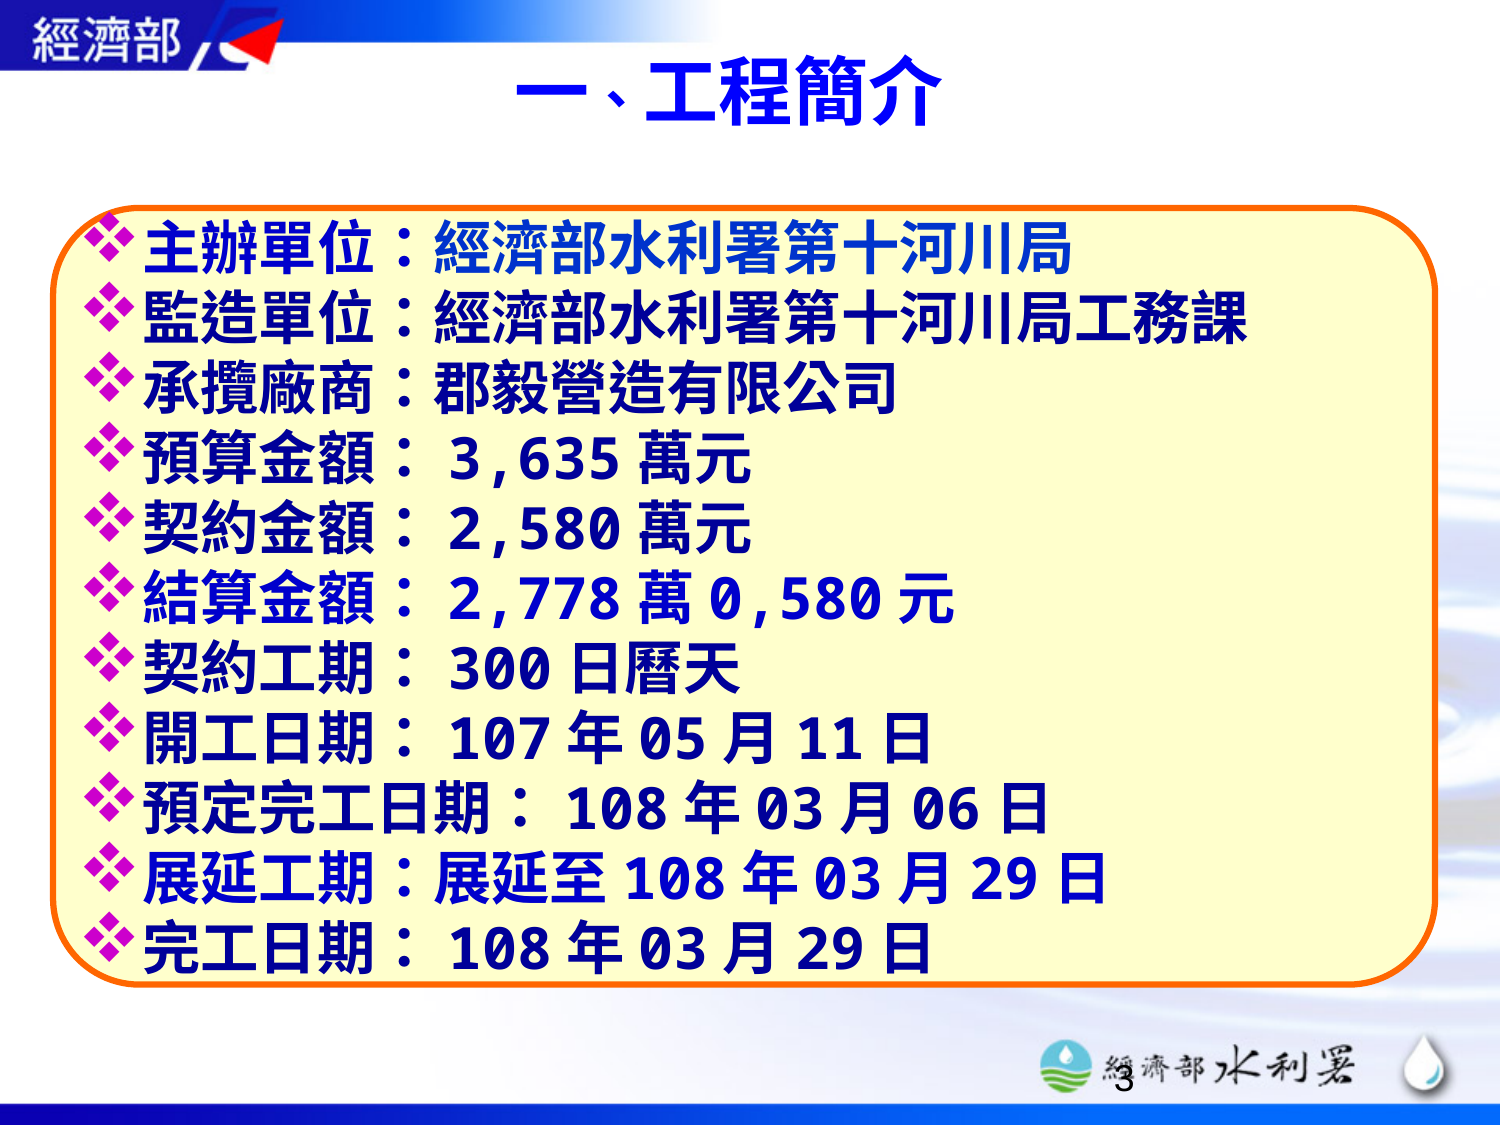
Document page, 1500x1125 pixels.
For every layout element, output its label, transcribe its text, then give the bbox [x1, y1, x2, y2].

text_box 主辦單位：經濟部水利署第十河川局 監造單位：經濟部水利署第十河川局工務課 承攬廠商：郡毅營造有限公司 預算金額：3,635萬元 契約金額：2,580萬元 結算金額：2,778萬0,580元 契約工期：300日曆天 開工日期：107年05月11日 預定完工日期：108年03月06日 展延工期：展延至108年03月29日 完工日期：108年03月29日 [53, 207, 1436, 985]
picture [0, 0, 1500, 1125]
text_box 一、工程簡介 [486, 30, 971, 149]
